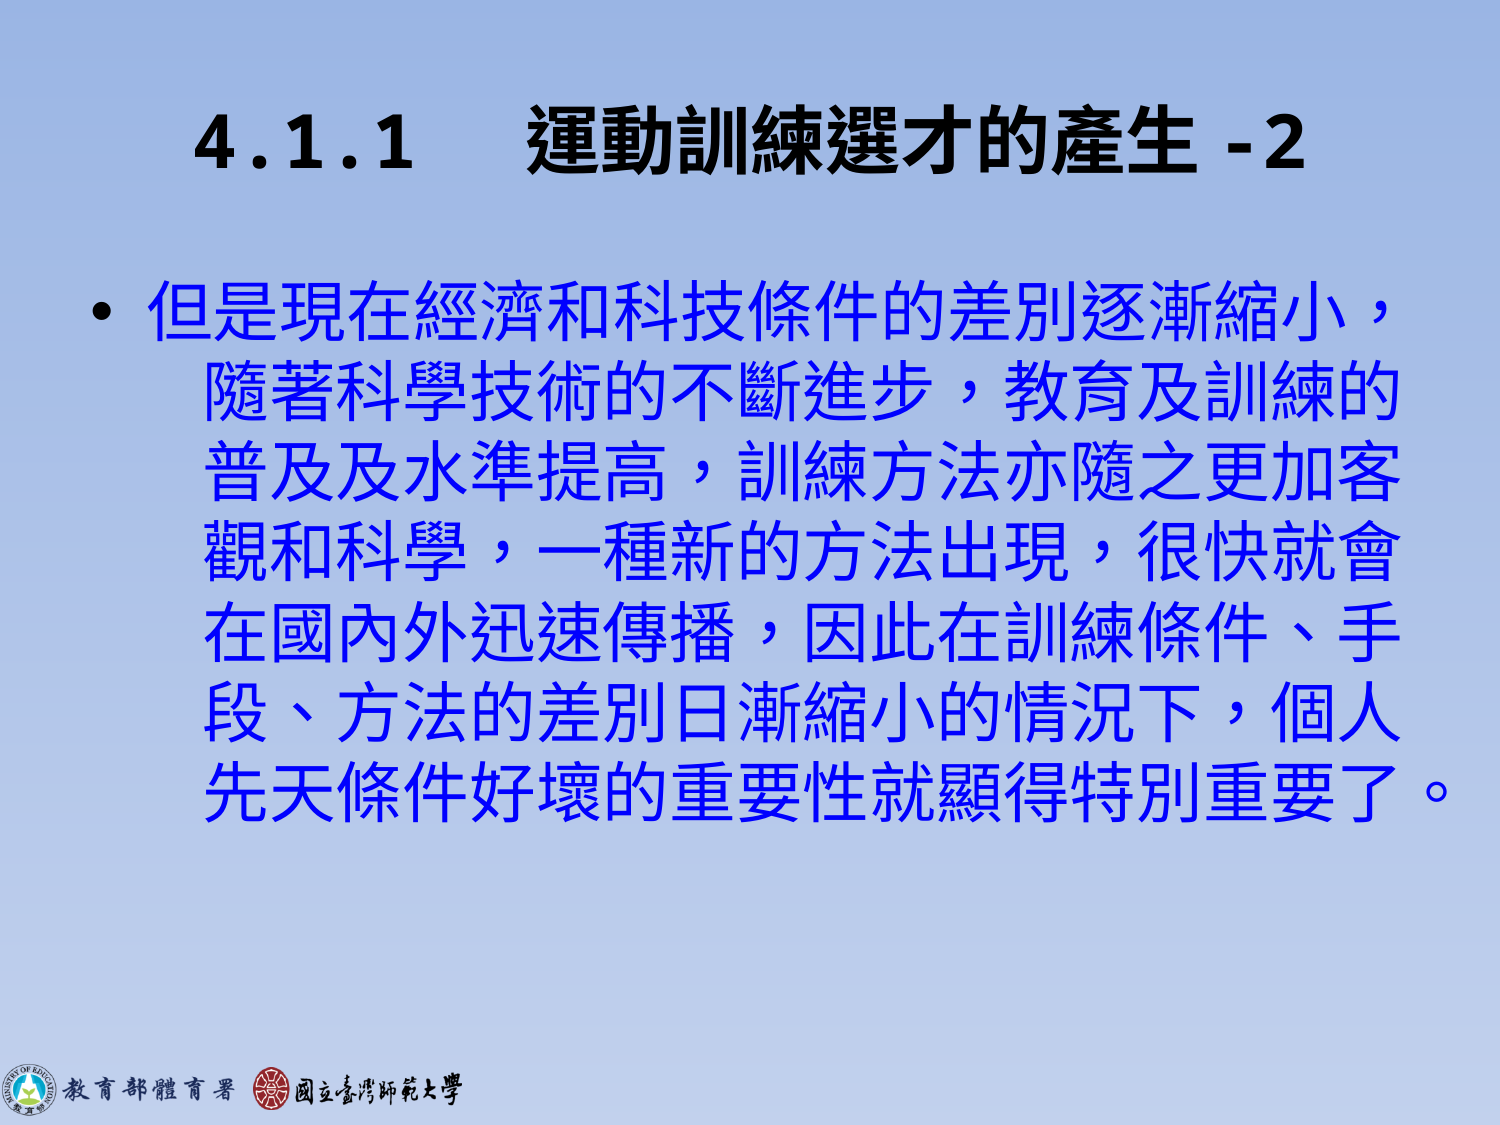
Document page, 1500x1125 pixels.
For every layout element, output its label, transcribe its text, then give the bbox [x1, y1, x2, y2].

title 4.1.1 運動訓練選才的產生-2 [75, 45, 1426, 233]
list 但是現在經濟和科技條件的差別逐漸縮小，隨著科學技術的不斷進步，教育及訓練的普及及水準提高，訓練方法亦隨之更加客觀和科學，一種新的方法出現，很快就會在國內外迅速傳播，因此在訓練條件、手段、方法的差別日漸縮小的情況下，個人先天條件好壞的重要性就顯得特別重要了。 [75, 262, 1426, 1005]
